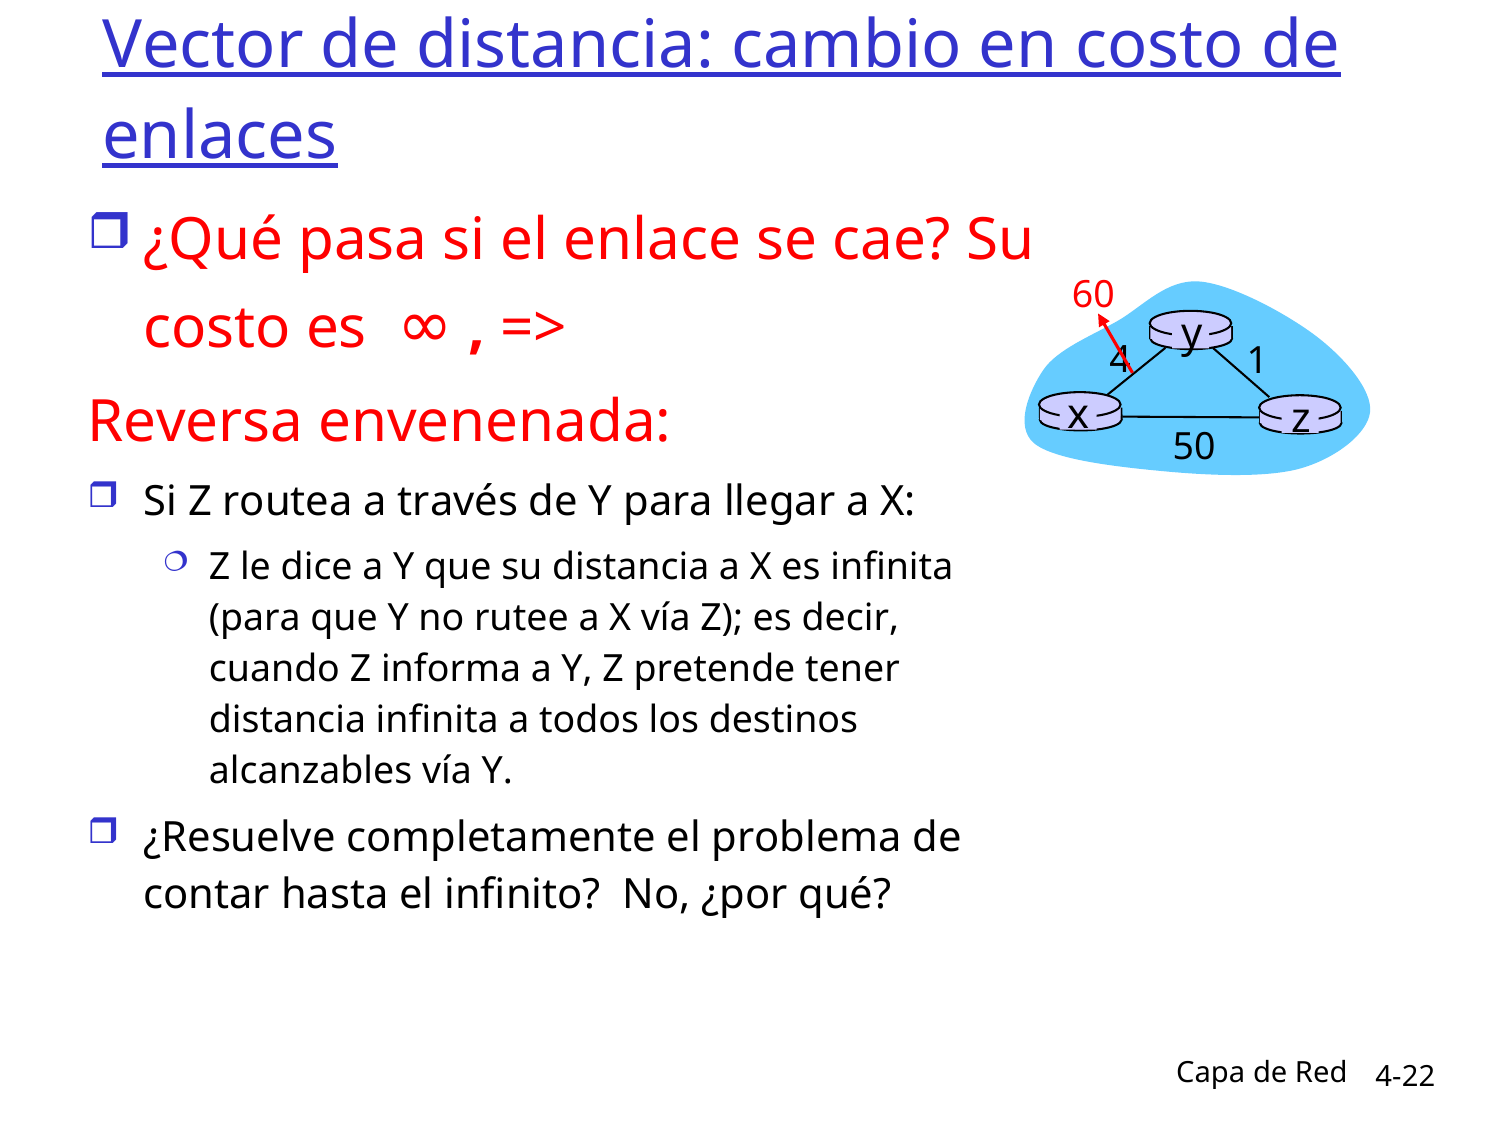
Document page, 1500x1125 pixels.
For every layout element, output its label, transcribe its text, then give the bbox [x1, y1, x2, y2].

text_box 4 [1113, 355, 1123, 363]
title Vector de distancia: cambio en costo de enlaces [87, 0, 1363, 182]
text_box [1038, 281, 1371, 476]
text_box 50 [1157, 413, 1231, 475]
text_box x [1053, 379, 1105, 446]
text_box y [1166, 298, 1218, 364]
list ¿Qué pasa si el enlace se cae? Su costo es ∞ , => Reversa envenenada: Si Z routea a través de Y para llegar a X: Z le dice a Y que su distancia a X es infinita (para que Y no rutee a X vía Z); es decir, cuando Z informa a Y, Z pretende tener distancia infinita a todos los destinos alcanzables vía Y. ¿Resuelve completamente el problema de contar hasta el infinito? No, ¿por qué? [87, 197, 1038, 1041]
text_box 60 [1057, 262, 1130, 323]
text_box 1 [1231, 328, 1284, 389]
text_box z [1276, 382, 1326, 449]
text_box 4 [1094, 327, 1146, 388]
